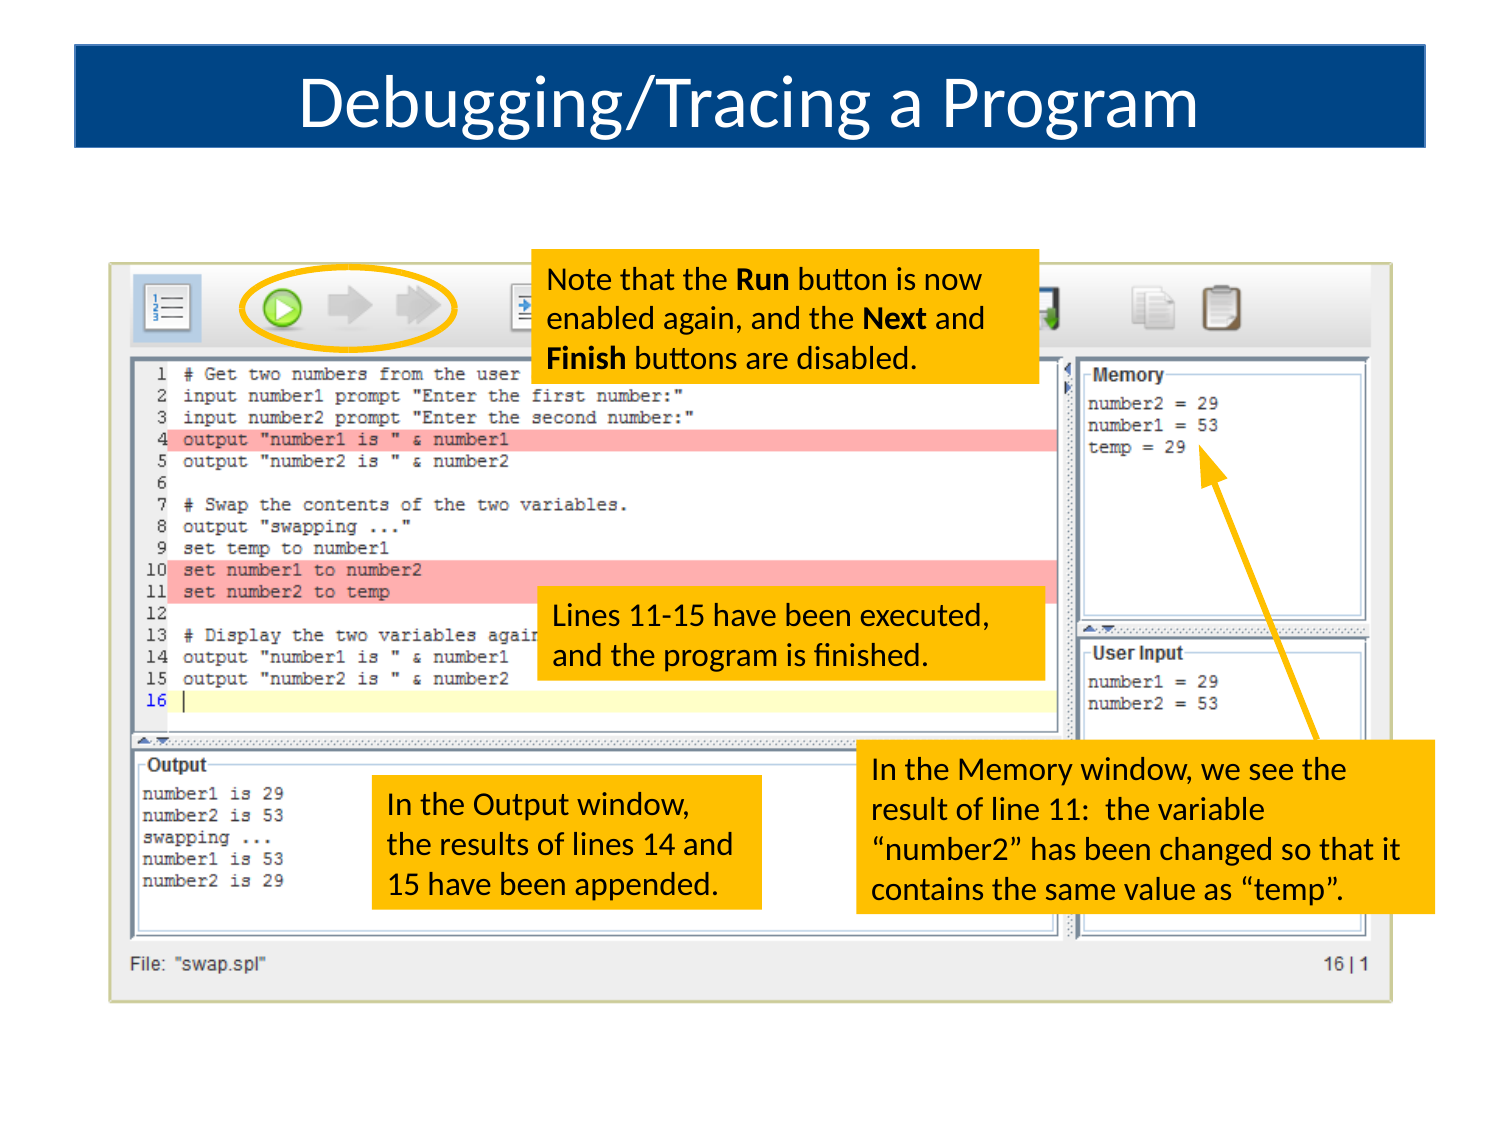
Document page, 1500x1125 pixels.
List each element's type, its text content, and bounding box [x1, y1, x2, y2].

text_box In the Output window, the results of lines 14 and 15 have been appended. [371, 775, 762, 910]
text_box Note that the Run button is now enabled again, and the Next and Finish buttons are disabled. [531, 249, 1040, 384]
text_box Lines 11-15 have been executed, and the program is finished. [537, 586, 1046, 681]
text_box In the Memory window, we see the result of line 11: the variable “number2” has been changed so that it contains the same value as “temp”. [856, 739, 1436, 915]
picture [107, 262, 1393, 1005]
title Debugging/Tracing a Program [75, 45, 1425, 148]
